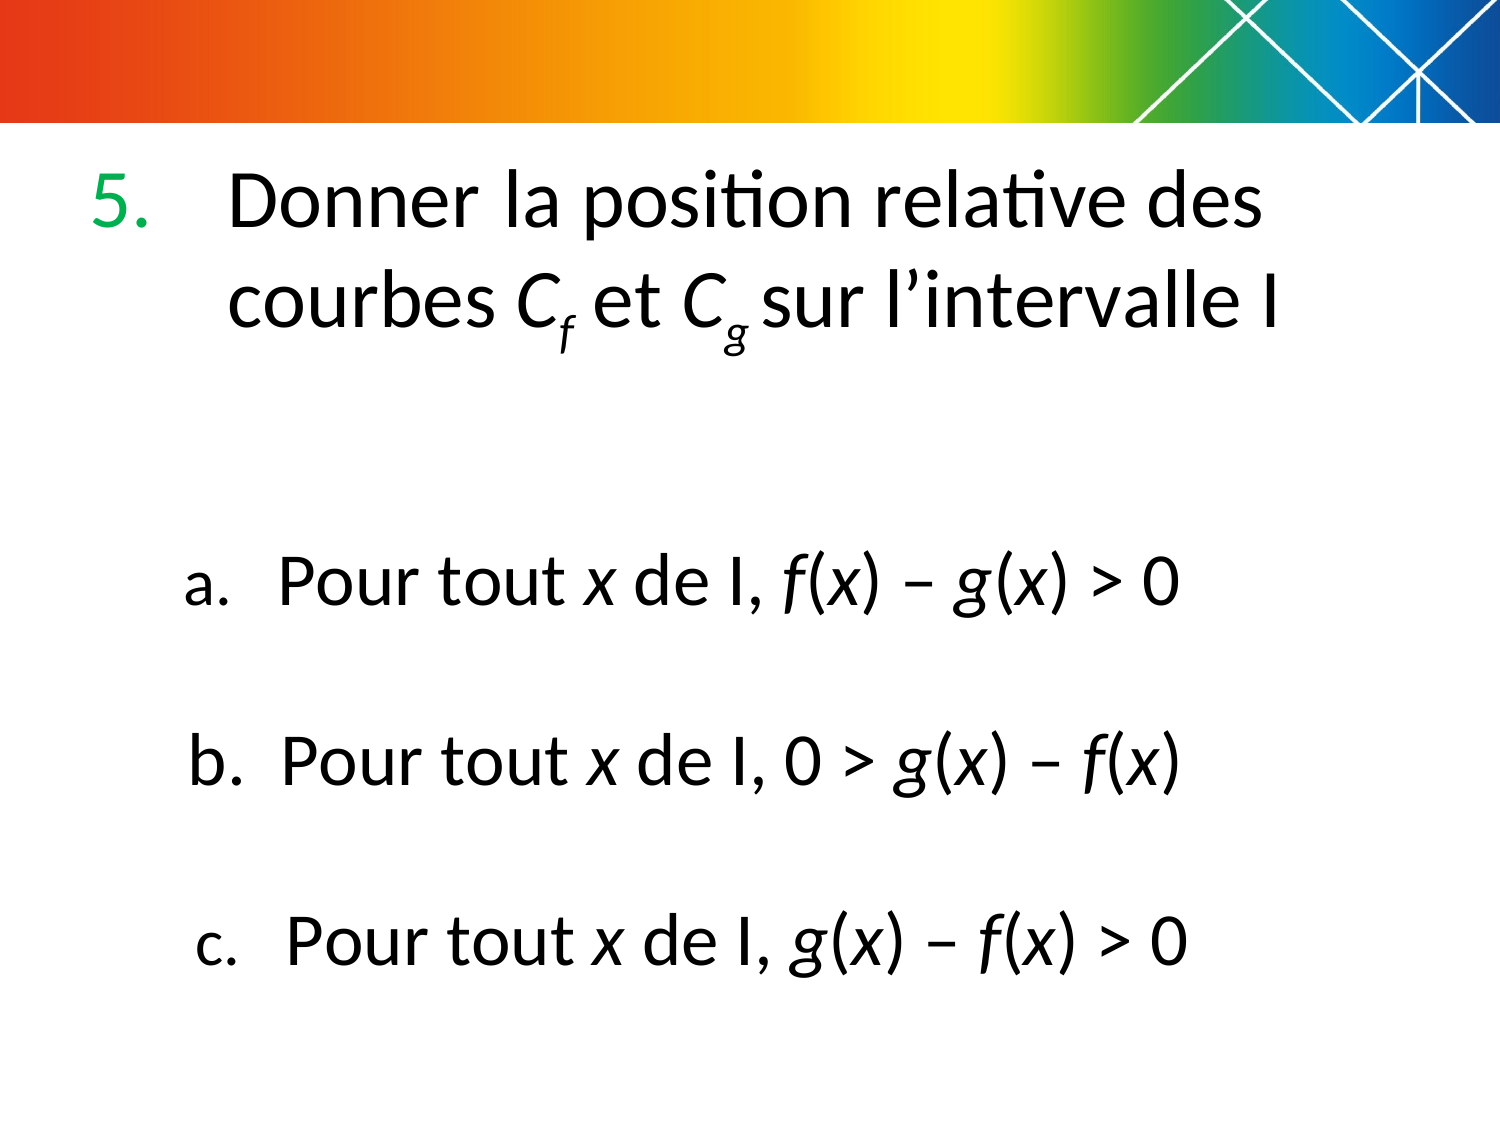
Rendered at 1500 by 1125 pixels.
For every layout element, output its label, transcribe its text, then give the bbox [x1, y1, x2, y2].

text_box Donner la position relative des courbes Cf et Cg sur l’intervalle I [75, 164, 1500, 339]
picture [0, 0, 1359, 123]
text_box a. Pour tout x de I, f(x) – g(x) > 0 b. Pour tout x de I, 0 > g(x) – f(x) c. Pour tout x de I, g(x) – f(x) > 0 [135, 432, 1341, 1078]
picture [1340, 0, 1500, 123]
